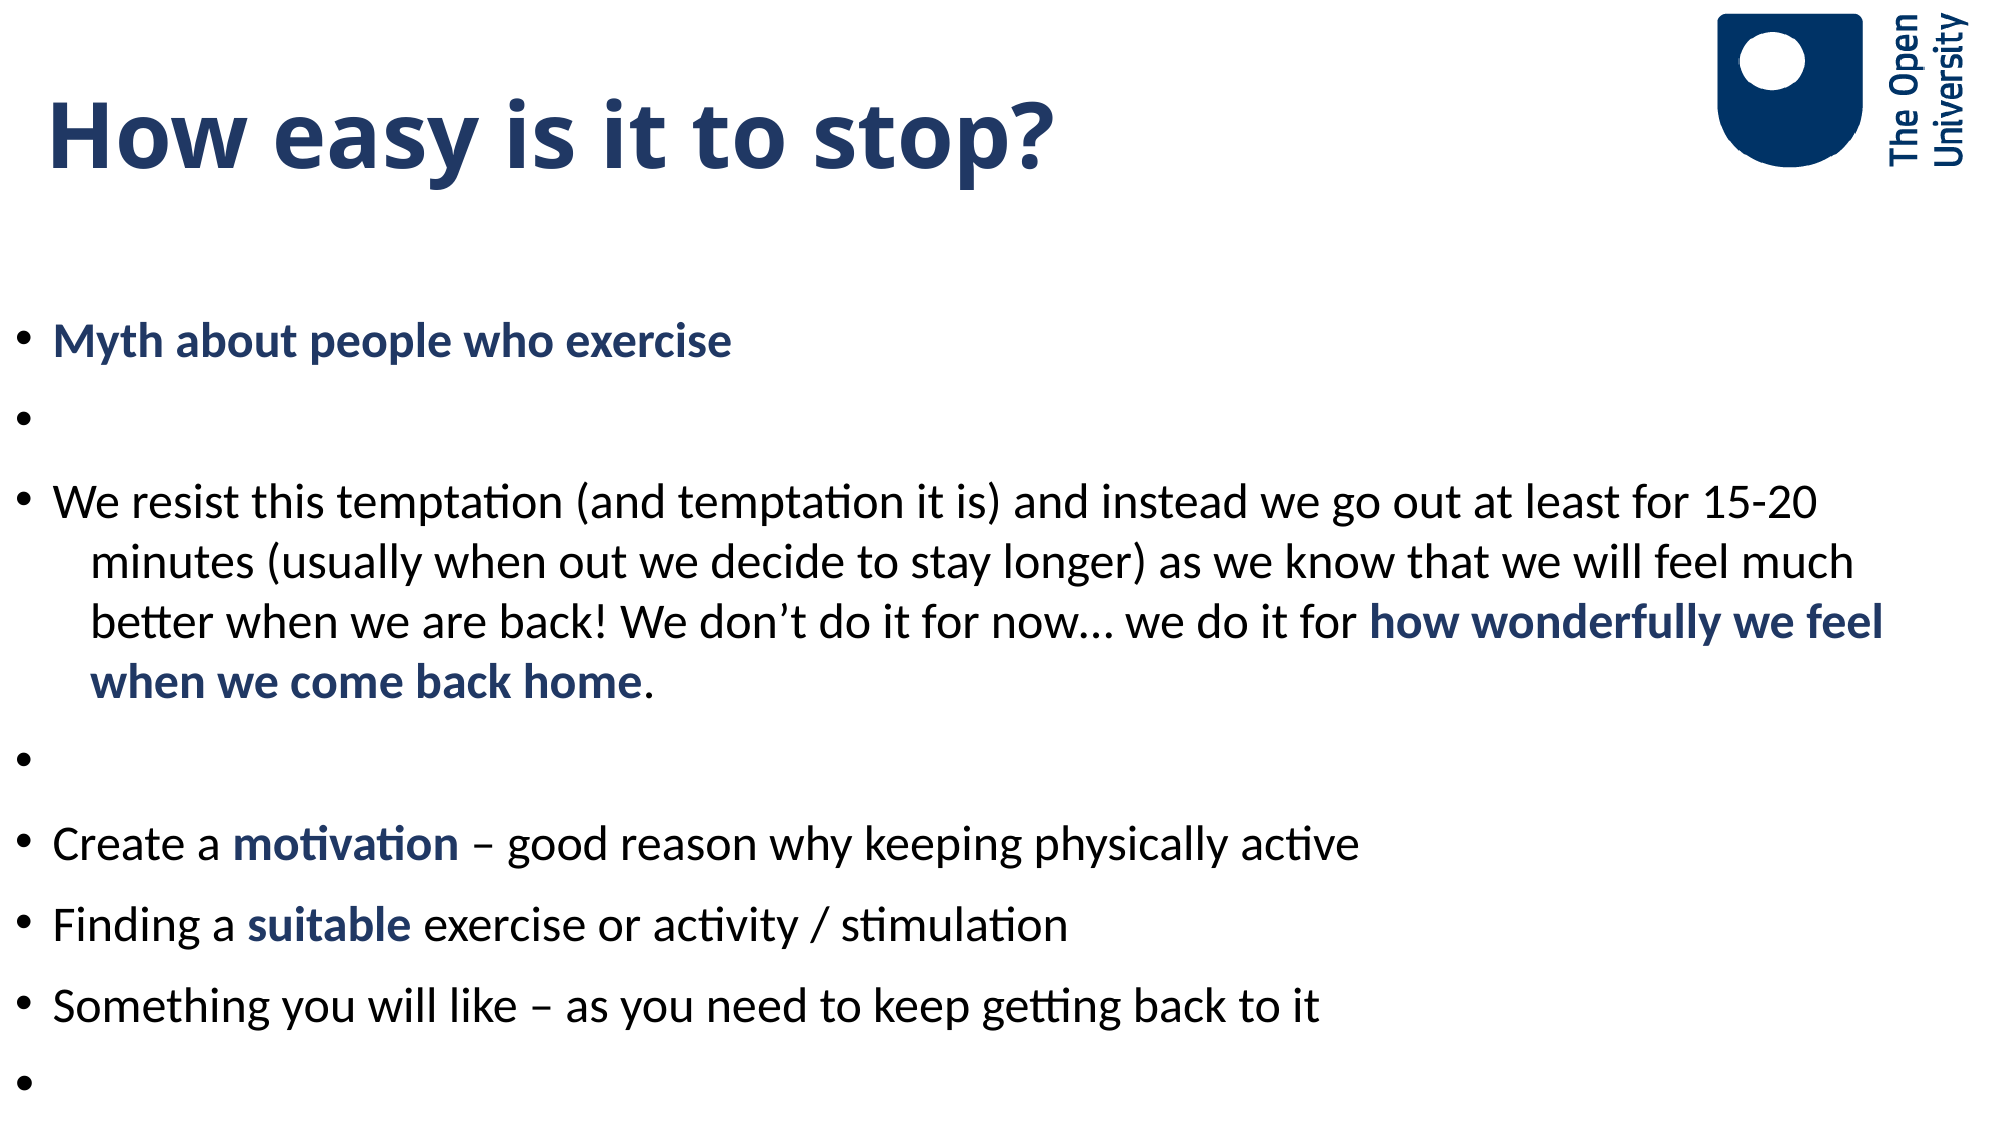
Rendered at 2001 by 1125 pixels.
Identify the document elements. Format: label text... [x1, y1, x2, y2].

picture [1716, 10, 1971, 170]
list Myth about people who exercise We resist this temptation (and temptation it is) and instead we go out at least for 15-20 minutes (usually when out we decide to stay longer) as we know that we will feel much better when we are back! We don’t do it for now… we do it for how wonderfully we feel when we come back home. Create a motivation – good reason why keeping physically active Finding a suitable exercise or activity / stimulation Something you will like – as you need to keep getting back to it [0, 299, 1971, 1095]
title How easy is it to stop? [30, 30, 1756, 248]
